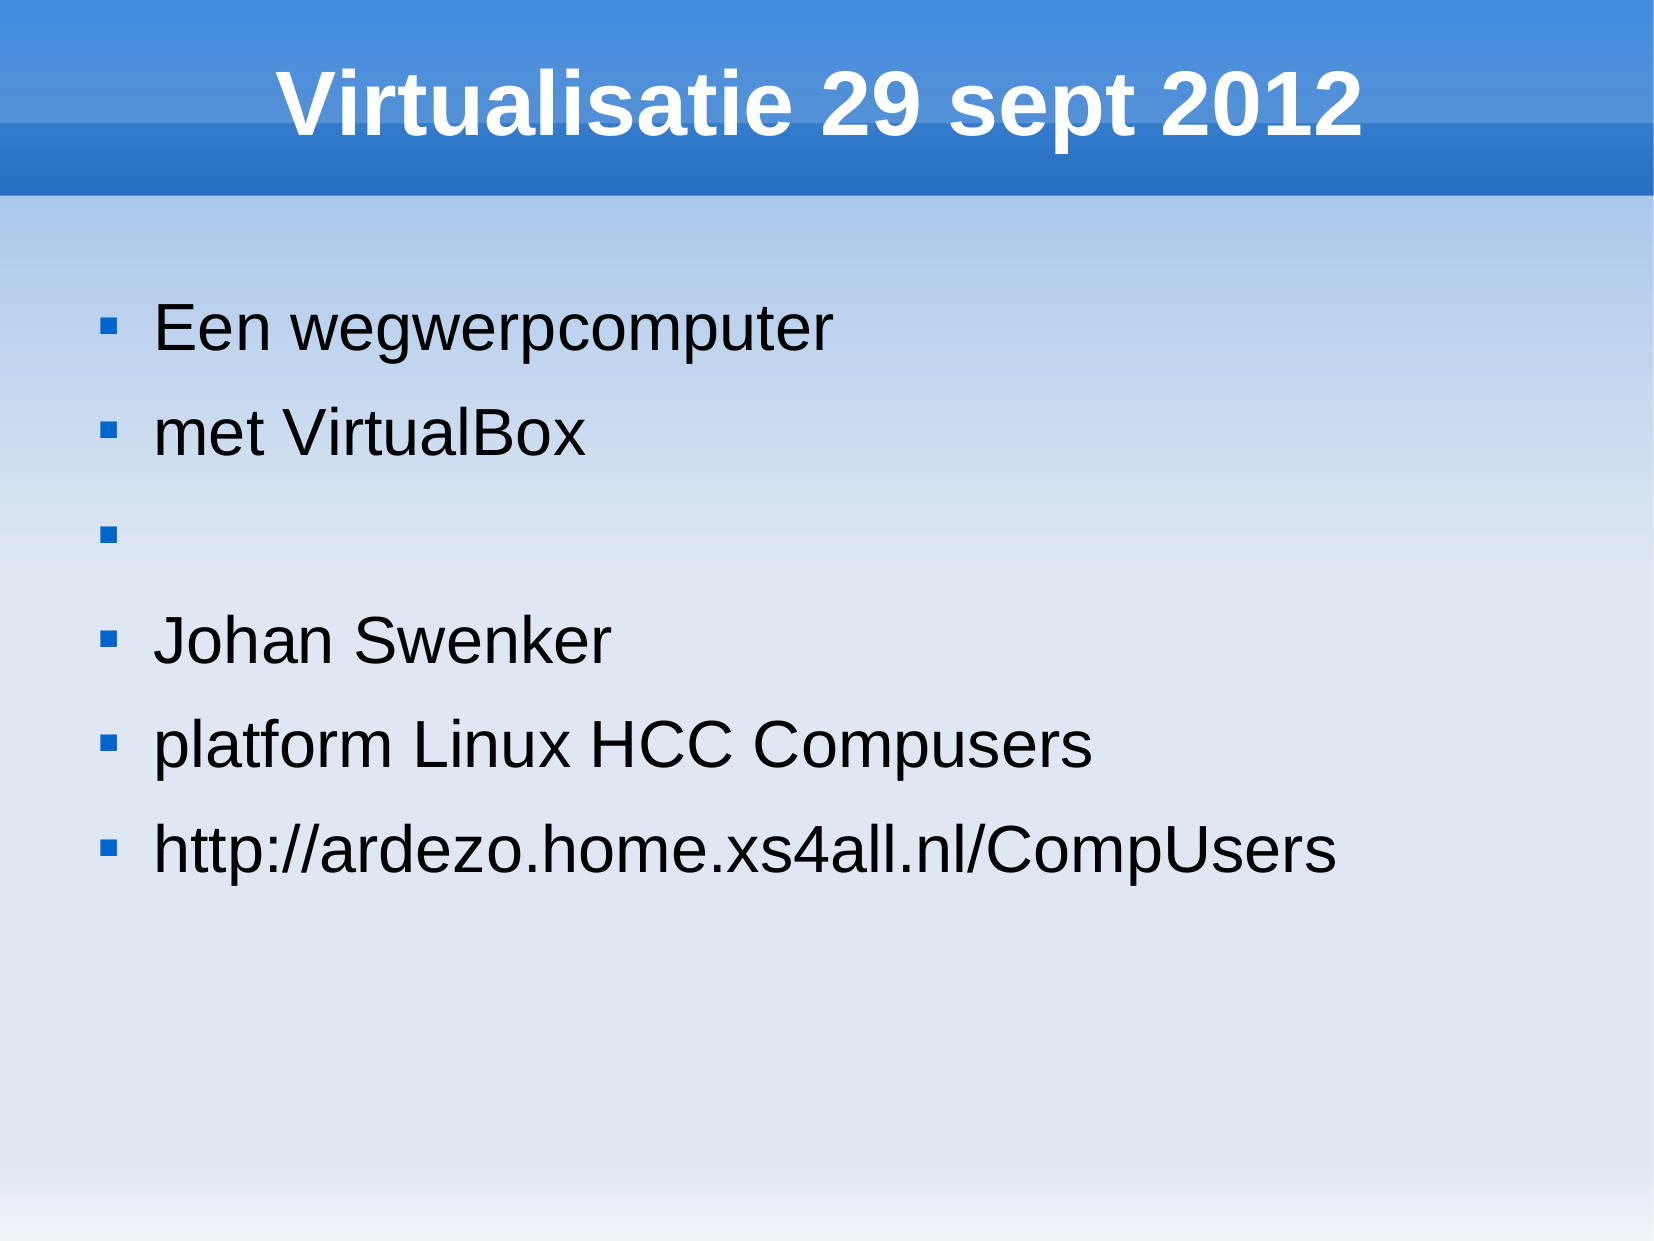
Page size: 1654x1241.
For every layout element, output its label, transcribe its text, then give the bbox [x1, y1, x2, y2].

list Een wegwerpcomputer met VirtualBox Johan Swenker platform Linux HCC Compusers http://ardezo.home.xs4all.nl/CompUsers [82, 290, 1571, 1109]
picture [0, 0, 1654, 1241]
title Virtualisatie 29 sept 2012 [76, 0, 1565, 208]
